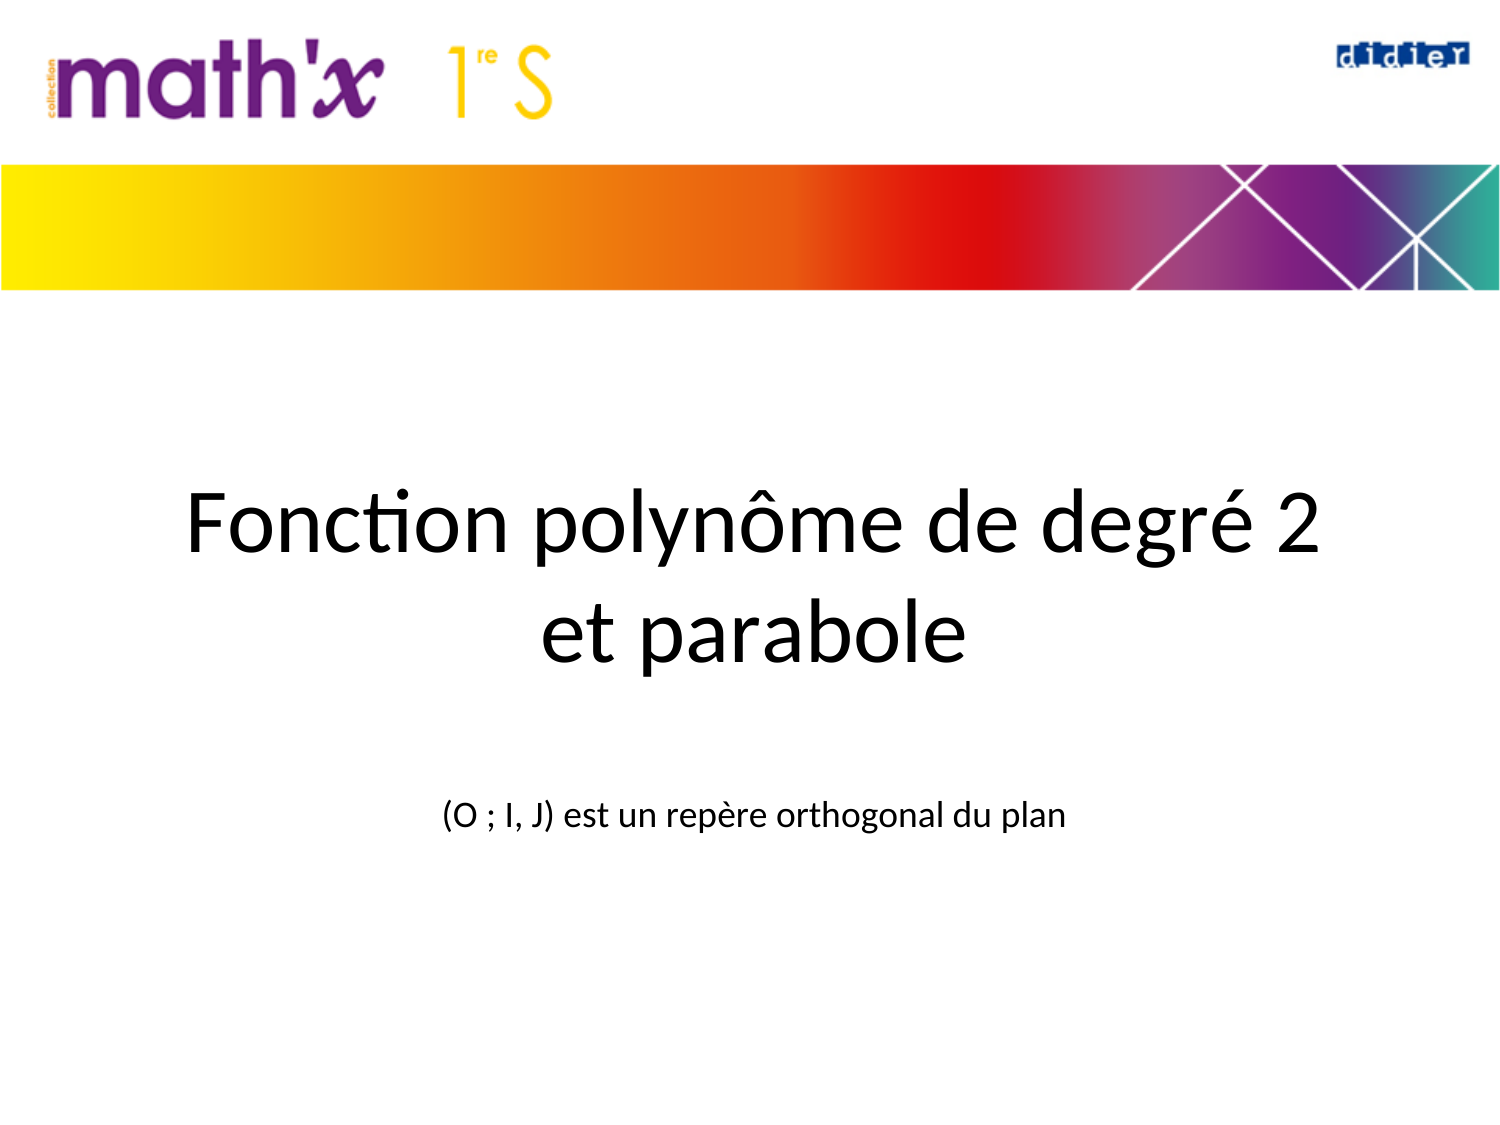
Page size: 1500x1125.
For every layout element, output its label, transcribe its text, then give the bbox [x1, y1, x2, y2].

title Fonction polynôme de degré 2 et parabole (O ; I, J) est un repère orthogonal du plan [117, 452, 1393, 843]
picture [0, 0, 1500, 292]
